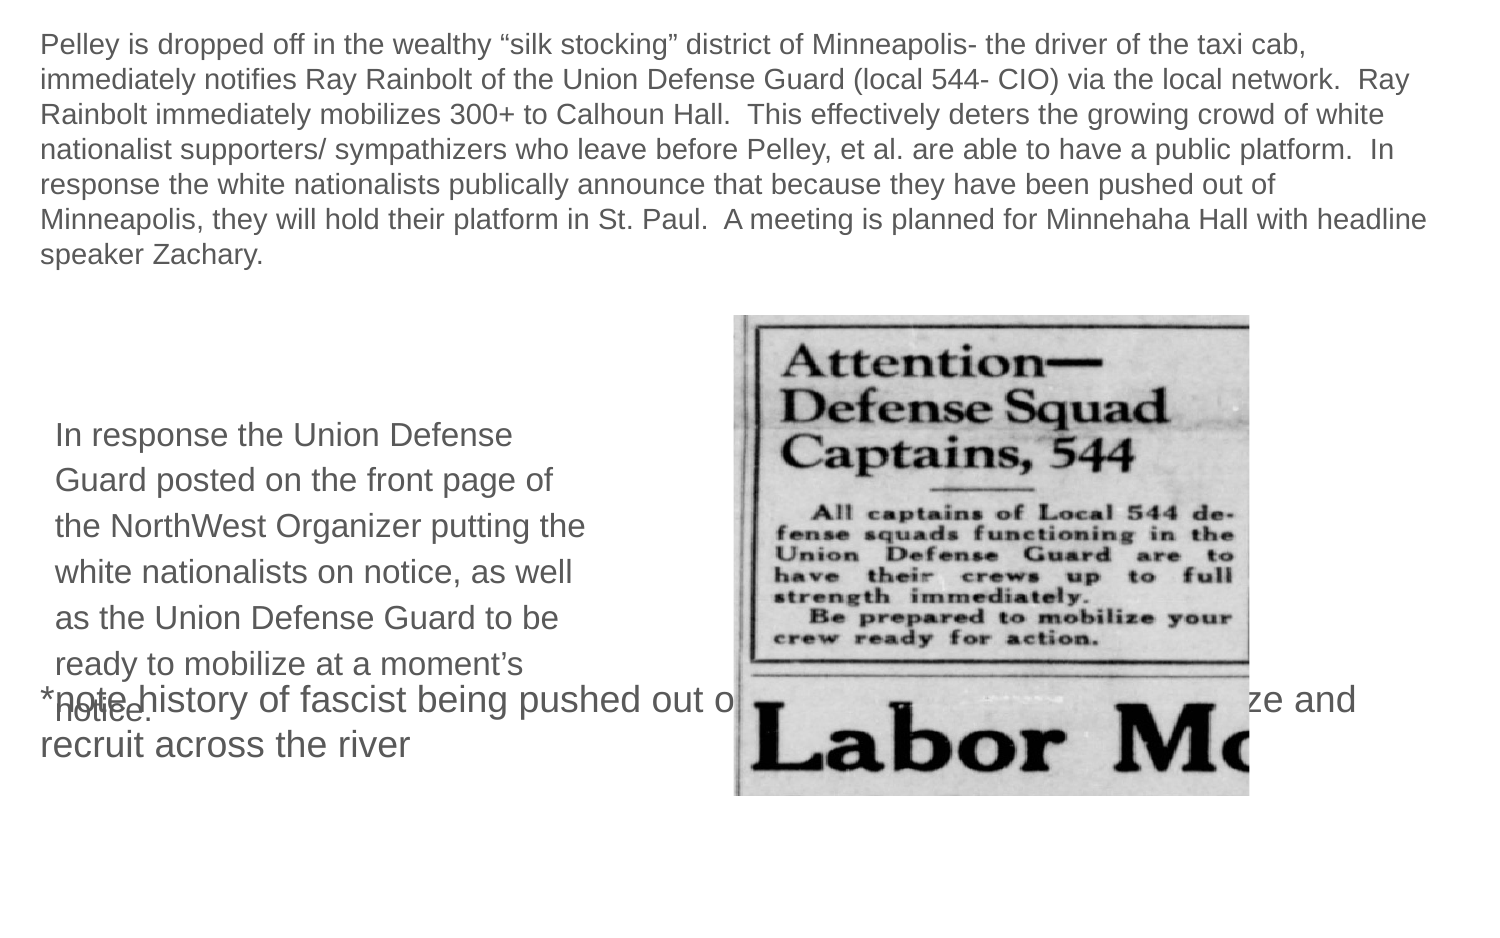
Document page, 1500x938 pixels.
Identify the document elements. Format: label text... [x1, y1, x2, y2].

list Pelley is dropped off in the wealthy “silk stocking” district of Minneapolis- the driver of the taxi cab, immediately notifies Ray Rainbolt of the Union Defense Guard (local 544- CIO) via the local network. Ray Rainbolt immediately mobilizes 300+ to Calhoun Hall. This effectively deters the growing crowd of white nationalist supporters/ sympathizers who leave before Pelley, et al. are able to have a public platform. In response the white nationalists publically announce that because they have been pushed out of Minneapolis, they will hold their platform in St. Paul. A meeting is planned for Minnehaha Hall with headline speaker Zachary. *note history of fascist being pushed out of minneapolis , only to reorganize and recruit across the river [25, 10, 1447, 352]
text_box In response the Union Defense Guard posted on the front page of the NorthWest Organizer putting the white nationalists on notice, as well as the Union Defense Guard to be ready to mobilize at a moment’s notice. [39, 391, 624, 628]
picture [733, 315, 1250, 796]
